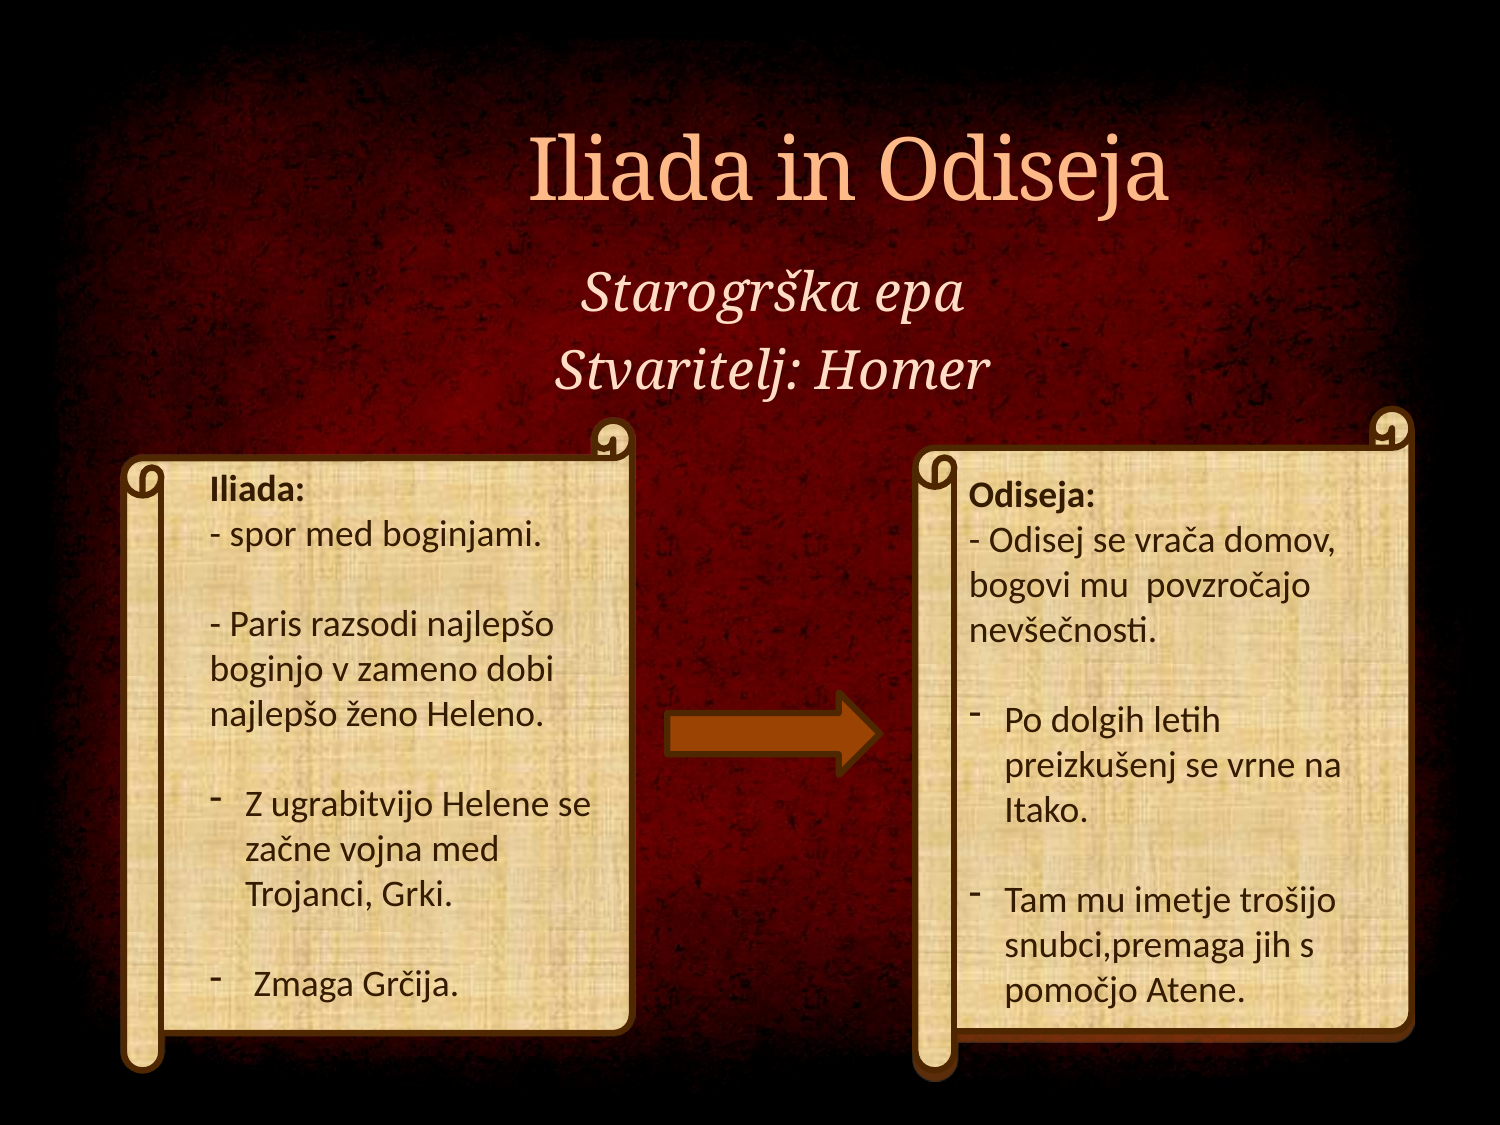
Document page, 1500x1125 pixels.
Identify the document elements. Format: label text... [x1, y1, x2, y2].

text_box [123, 420, 632, 1071]
text_box Odiseja: - Odisej se vrača domov, bogovi mu povzročajo nevšečnosti. Po dolgih letih preizkušenj se vrne na Itako. Tam mu imetje trošijo snubci,premaga jih s pomočjo Atene. [915, 431, 1412, 1071]
list Starogrška epa Stvaritelj: Homer [123, 249, 1424, 528]
title Iliada in Odiseja [75, 24, 1425, 225]
text_box Iliada: - spor med boginjami. - Paris razsodi najlepšo boginjo v zameno dobi najlepšo ženo Heleno. Z ugrabitvijo Helene se začne vojna med Trojanci, Grki. Zmaga Grčija. [194, 456, 609, 1012]
text_box [667, 692, 880, 775]
picture [0, 0, 1500, 1125]
